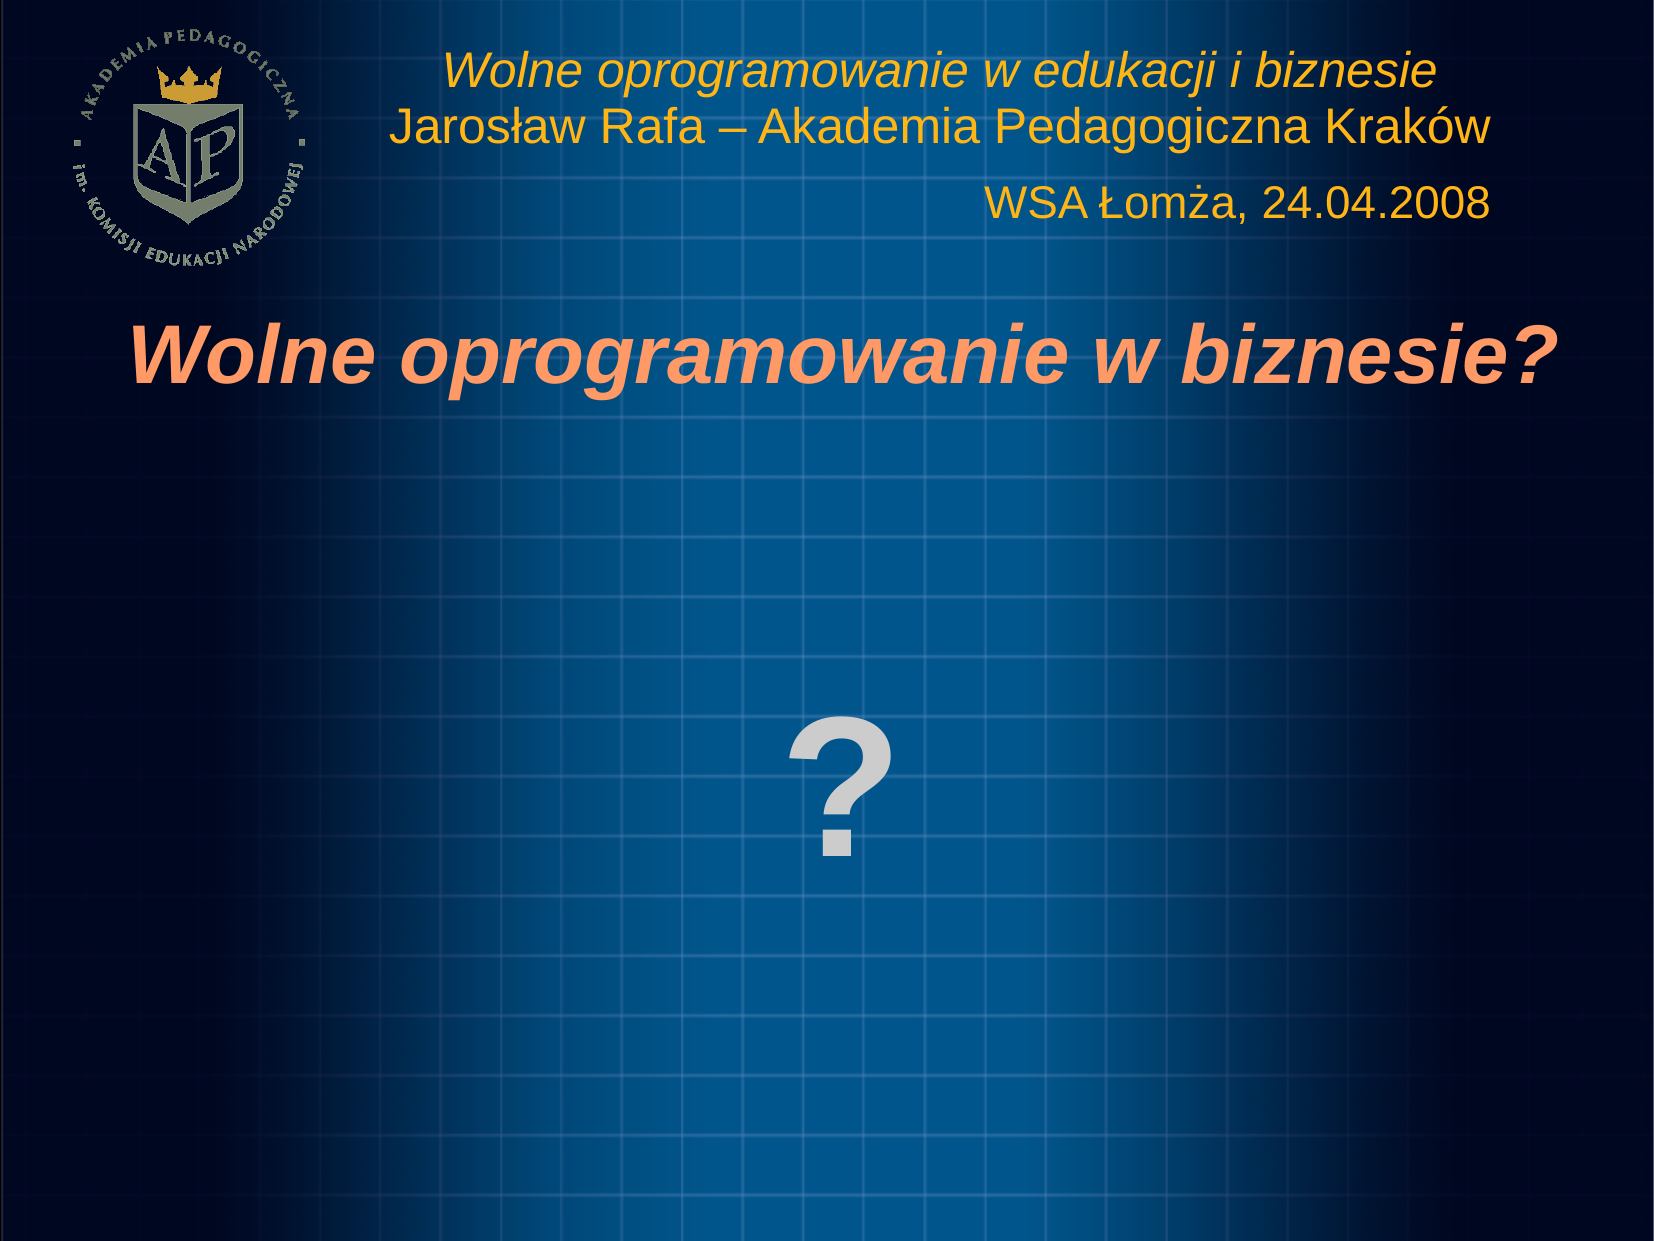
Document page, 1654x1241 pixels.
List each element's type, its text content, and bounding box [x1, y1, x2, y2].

title Wolne oprogramowanie w biznesie? [123, 295, 1565, 414]
picture [0, 0, 1654, 1241]
subtitle ? [121, 450, 1561, 1125]
